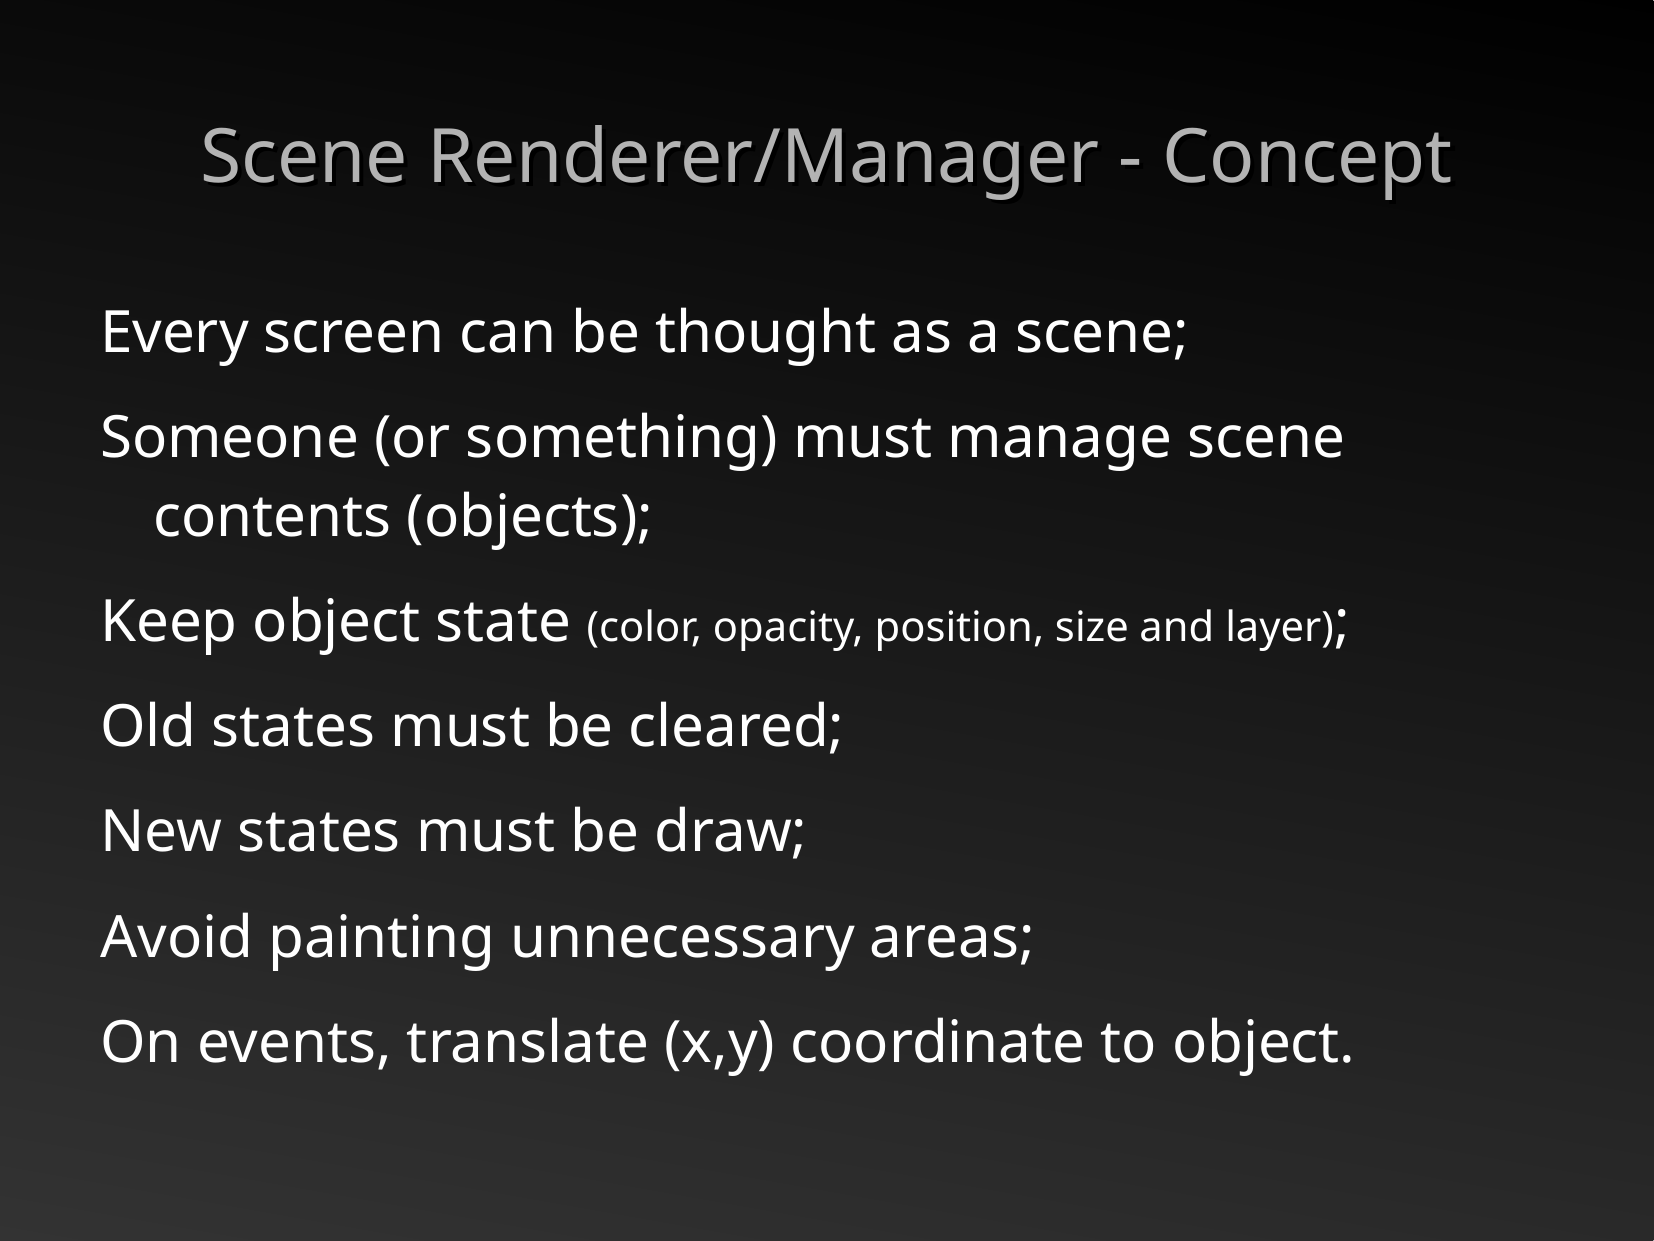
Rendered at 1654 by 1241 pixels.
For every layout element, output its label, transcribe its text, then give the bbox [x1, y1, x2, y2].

list Every screen can be thought as a scene; Someone (or something) must manage scene contents (objects); Keep object state (color, opacity, position, size and layer); Old states must be cleared; New states must be draw; Avoid painting unnecessary areas; On events, translate (x,y) coordinate to object. [82, 290, 1571, 1094]
title Scene Renderer/Manager - Concept [82, 49, 1571, 257]
